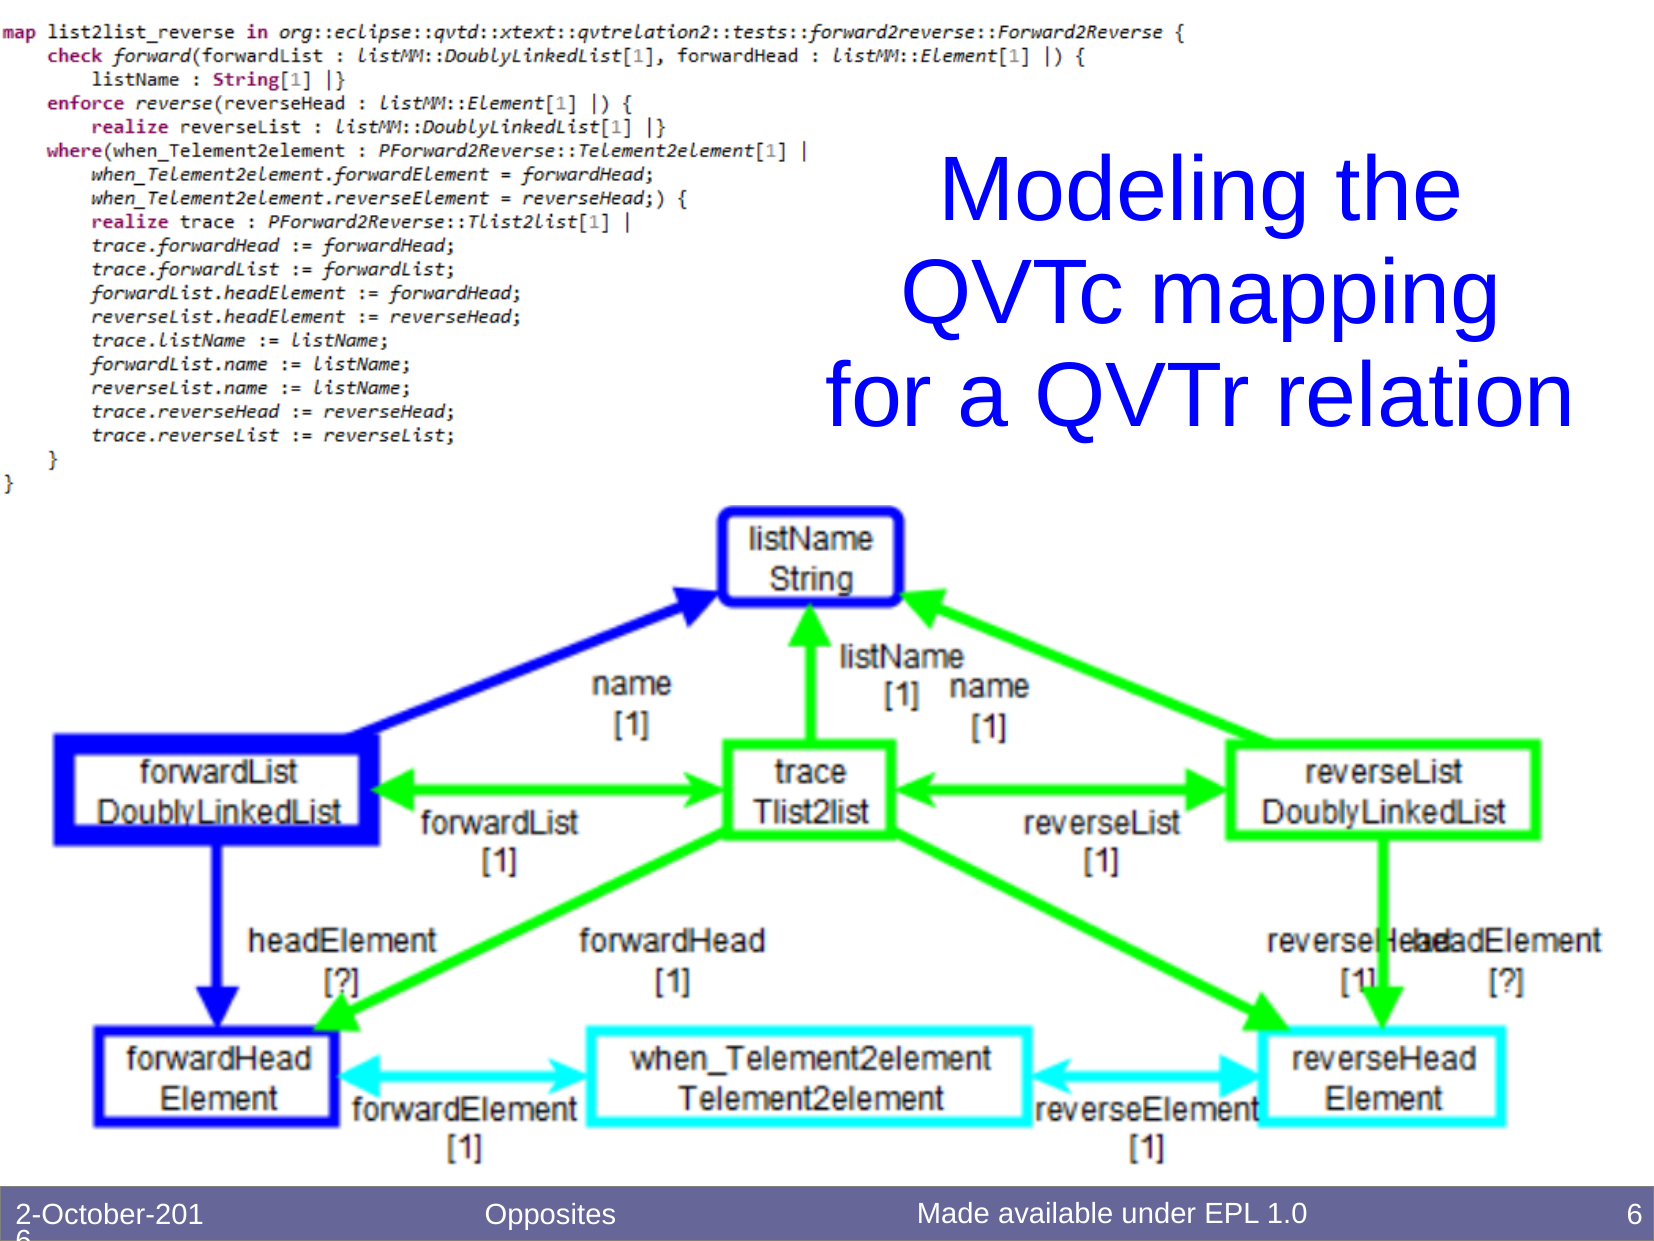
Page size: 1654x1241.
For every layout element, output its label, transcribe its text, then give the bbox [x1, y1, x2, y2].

title Modeling the QVTc mapping for a QVTr relation [789, 95, 1614, 489]
picture [0, 18, 1603, 1166]
